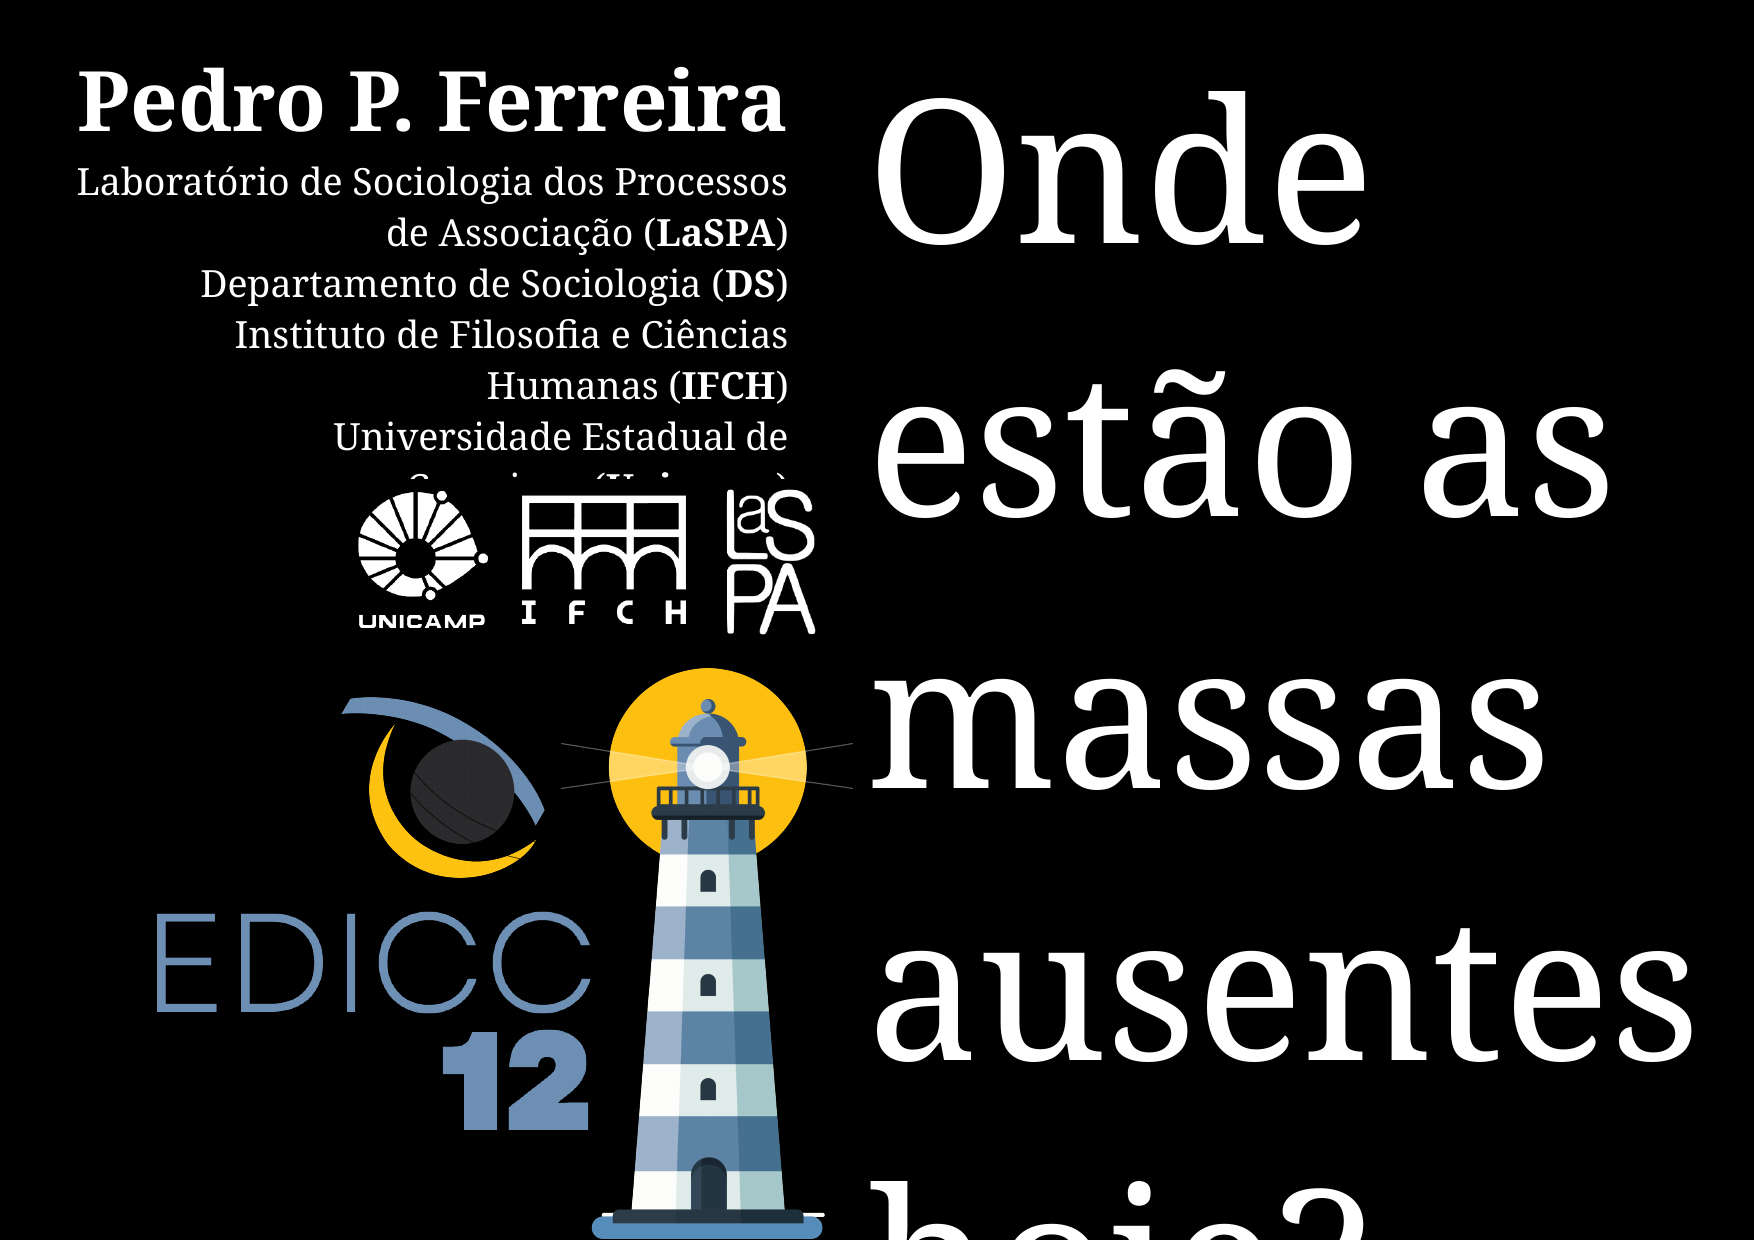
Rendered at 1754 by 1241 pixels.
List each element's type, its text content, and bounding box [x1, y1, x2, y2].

text_box Onde estão as massas ausentes hoje? [852, 22, 1754, 1174]
picture [1, 668, 853, 1239]
picture [344, 479, 825, 644]
text_box Pedro P. Ferreira Laboratório de Sociologia dos Processos de Associação (LaSPA) Departamento de Sociologia (DS) Instituto de Filosofia e Ciências Humanas (IFCH) Universidade Estadual de Campinas (Unicamp) [61, 34, 847, 538]
